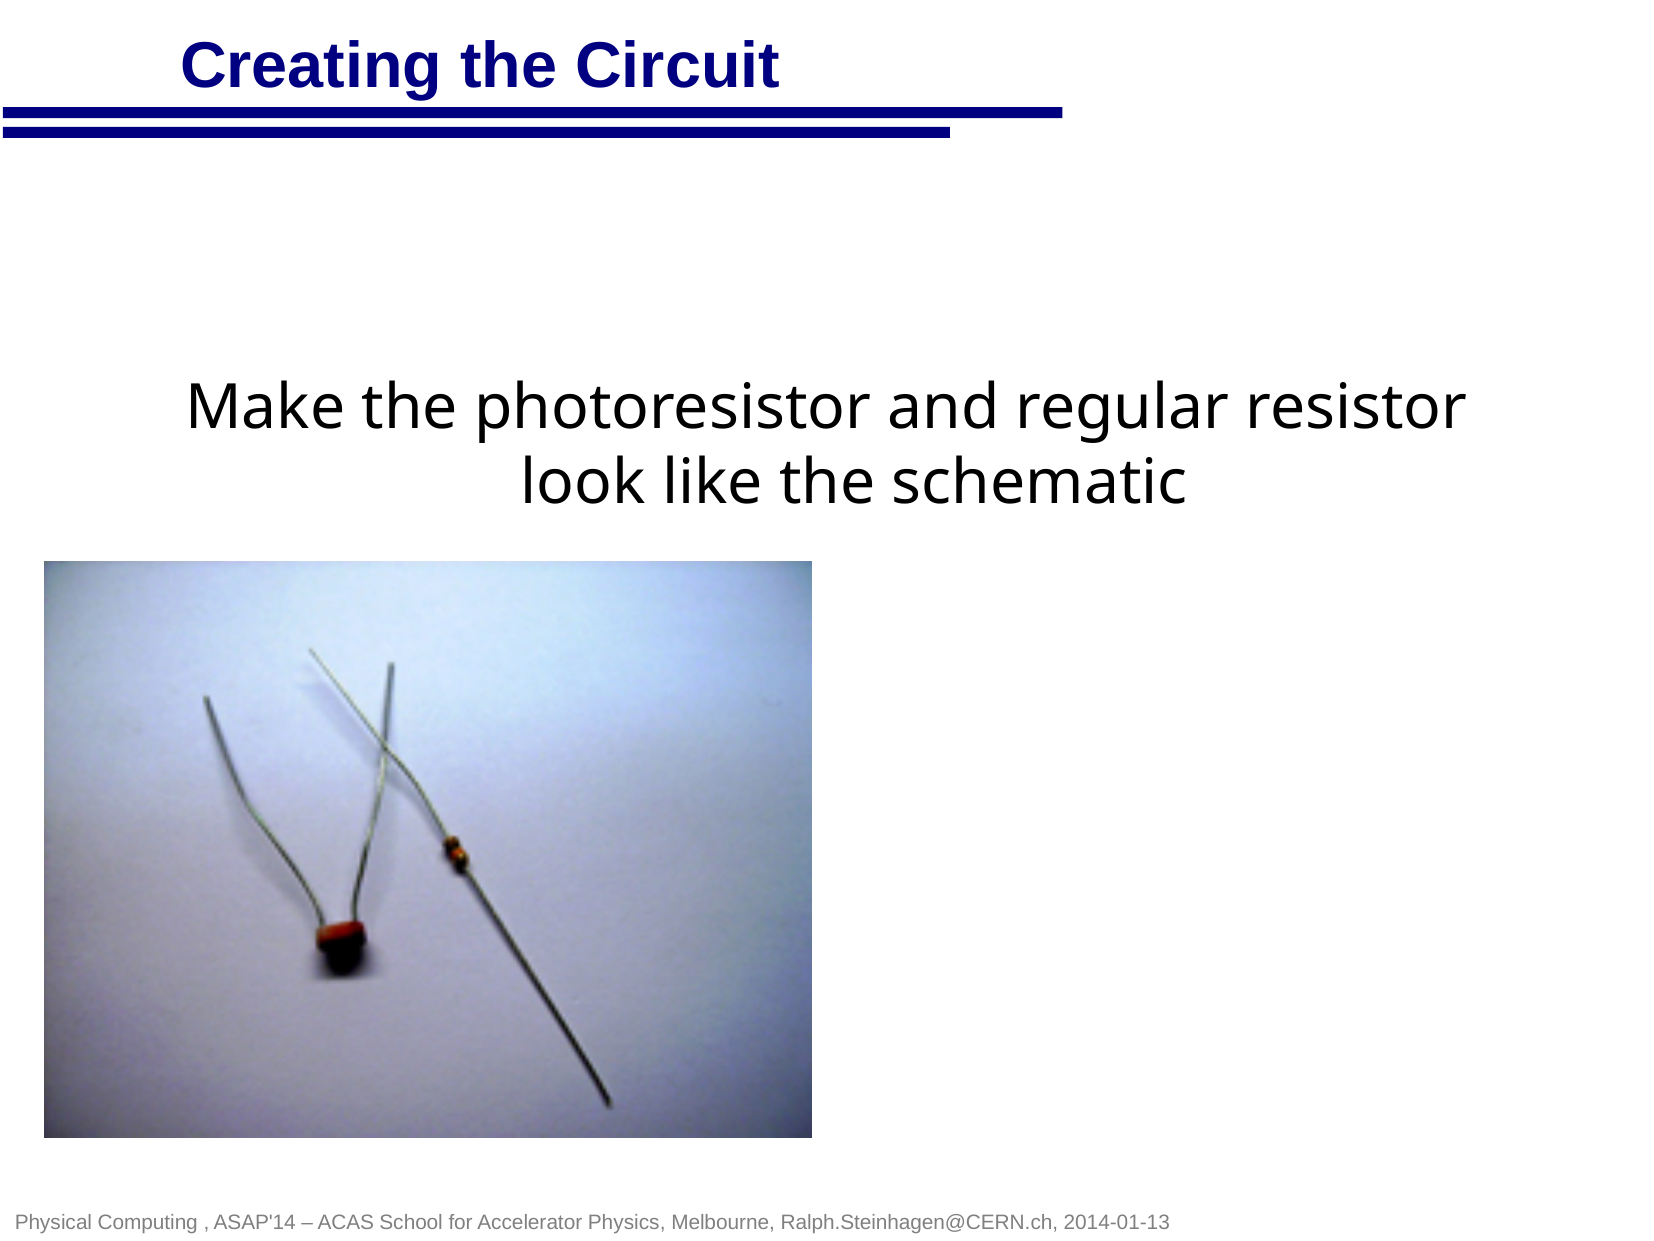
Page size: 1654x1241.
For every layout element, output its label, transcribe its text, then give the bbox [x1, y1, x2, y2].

title Creating the Circuit [165, 0, 1323, 124]
picture [44, 561, 812, 1138]
text_box Make the photoresistor and regular resistor look like the schematic [123, 358, 1530, 1103]
